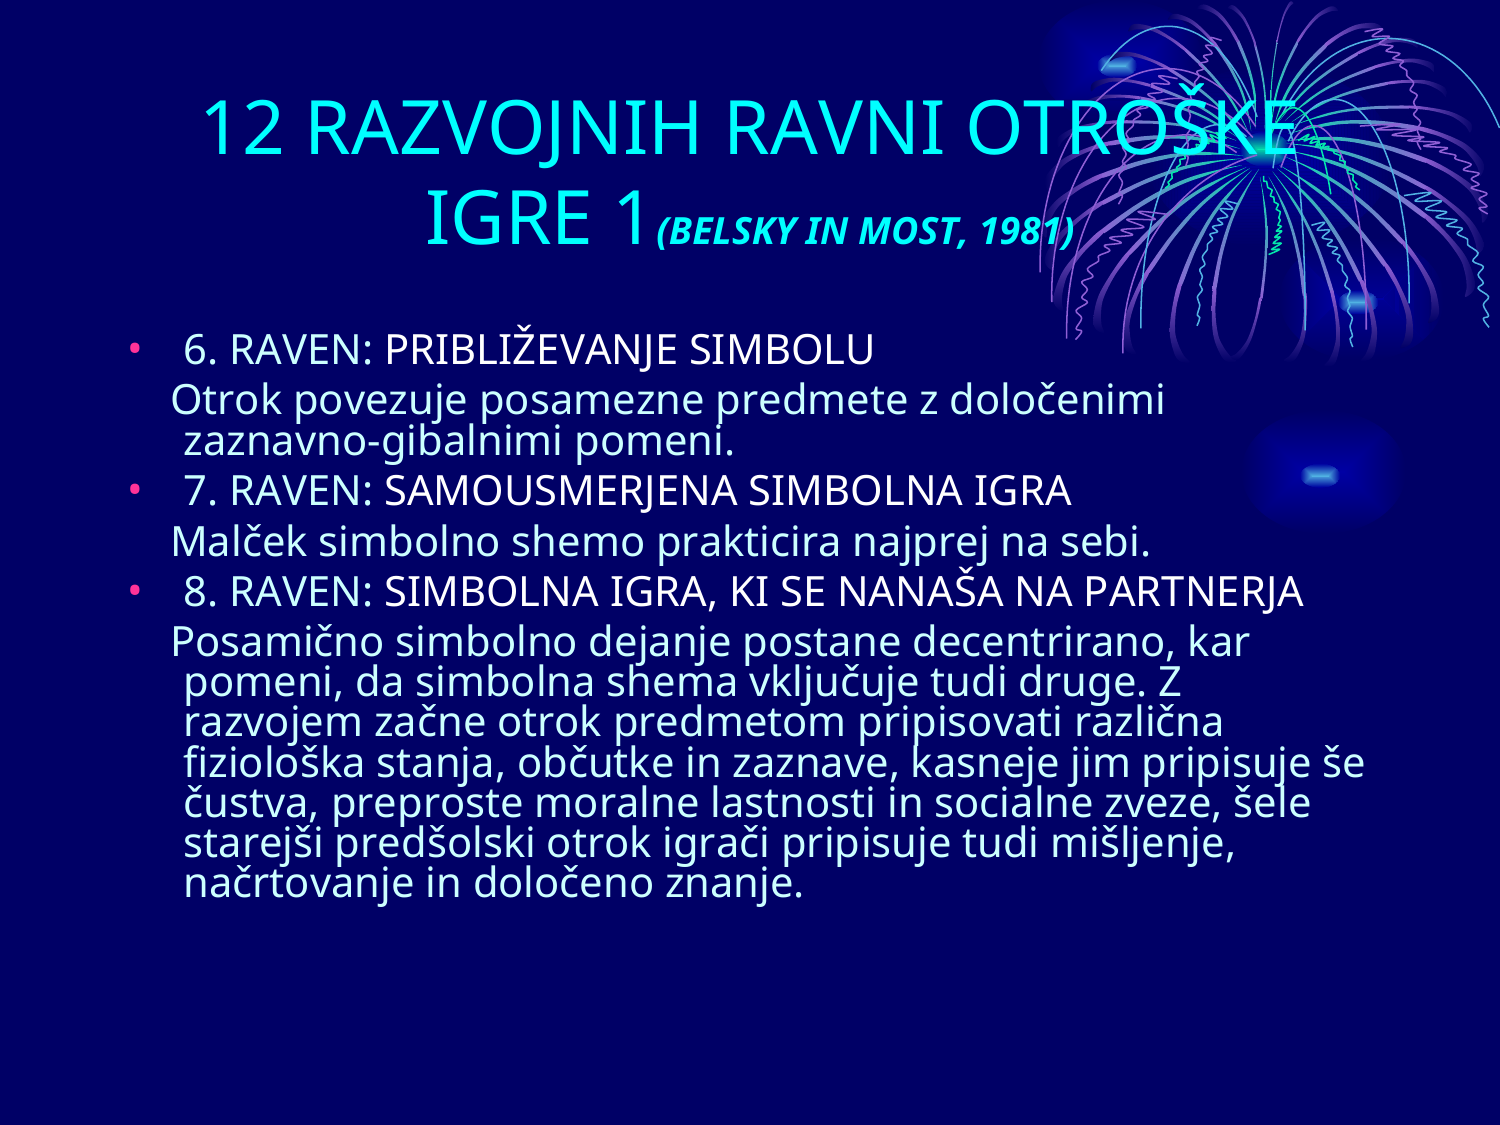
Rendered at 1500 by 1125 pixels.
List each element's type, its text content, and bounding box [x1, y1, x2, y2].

list 6. RAVEN: PRIBLIŽEVANJE SIMBOLU Otrok povezuje posamezne predmete z določenimi zaznavno-gibalnimi pomeni. 7. RAVEN: SAMOUSMERJENA SIMBOLNA IGRA Malček simbolno shemo prakticira najprej na sebi. 8. RAVEN: SIMBOLNA IGRA, KI SE NANAŠA NA PARTNERJA Posamično simbolno dejanje postane decentrirano, kar pomeni, da simbolna shema vključuje tudi druge. Z razvojem začne otrok predmetom pripisovati različna fiziološka stanja, občutke in zaznave, kasneje jim pripisuje še čustva, preproste moralne lastnosti in socialne zveze, šele starejši predšolski otrok igrači pripisuje tudi mišljenje, načrtovanje in določeno znanje. [112, 324, 1388, 1000]
title 12 RAZVOJNIH RAVNI OTROŠKE IGRE 1(BELSKY IN MOST, 1981) [112, 49, 1388, 290]
